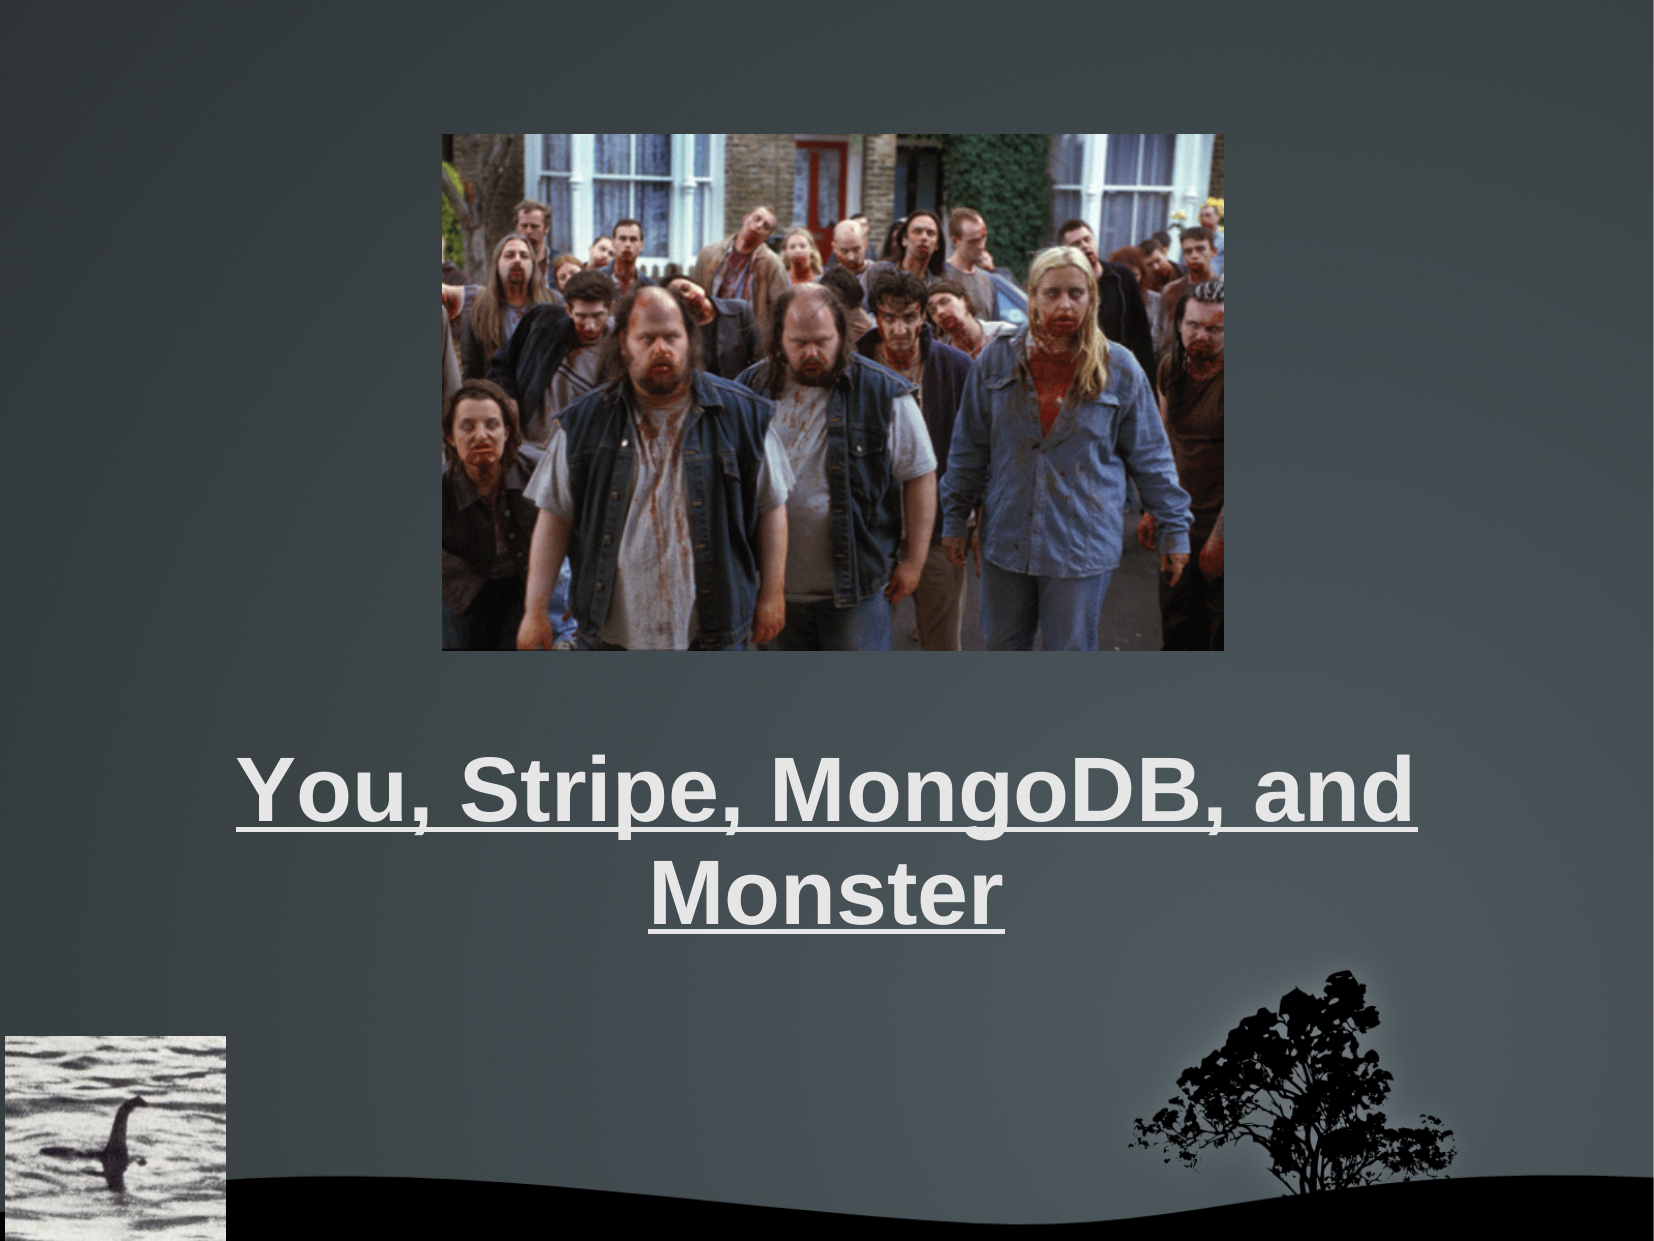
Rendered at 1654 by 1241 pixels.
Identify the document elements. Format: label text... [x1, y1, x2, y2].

title You, Stripe, MongoDB, and Monster [82, 737, 1571, 946]
picture [0, 0, 1654, 1241]
